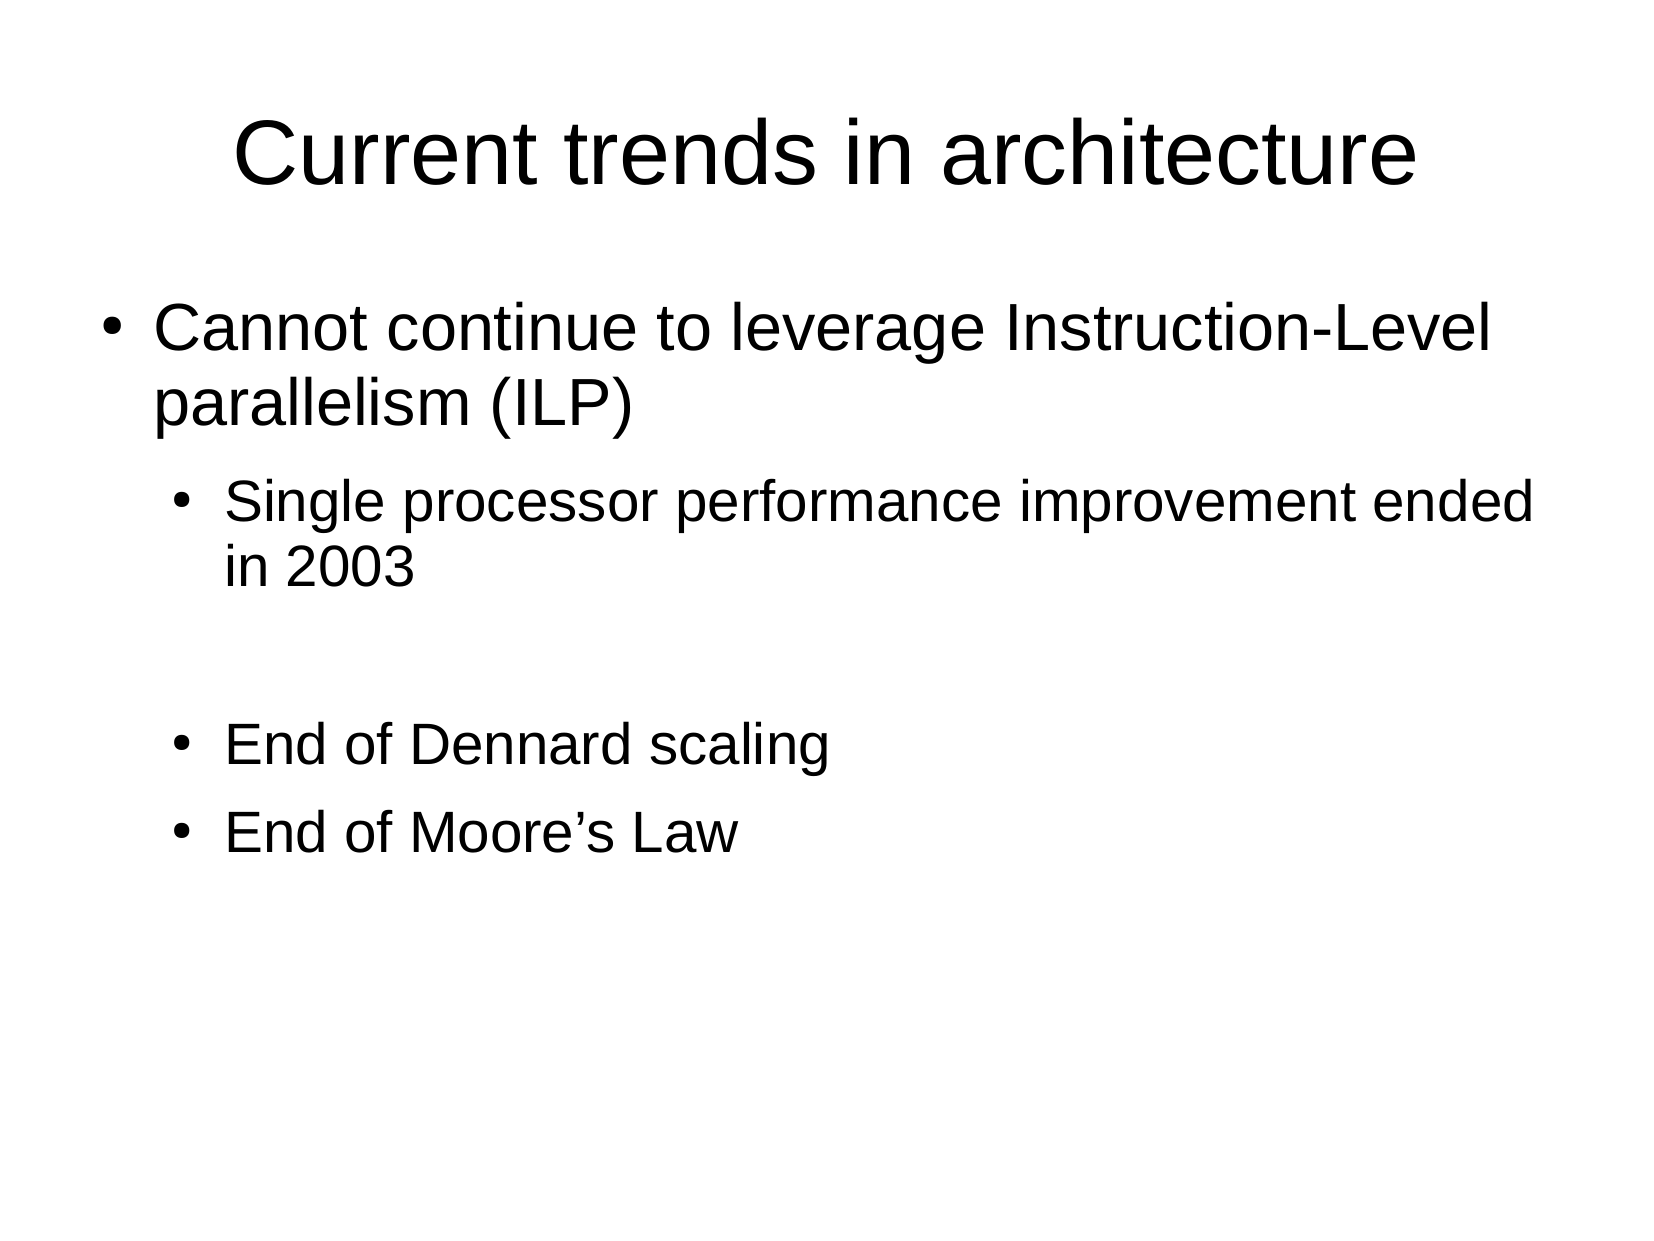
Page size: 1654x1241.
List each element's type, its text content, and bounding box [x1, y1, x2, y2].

title Current trends in architecture [82, 49, 1571, 257]
list Cannot continue to leverage Instruction-Level parallelism (ILP) Single processor performance improvement ended in 2003 End of Dennard scaling End of Moore’s Law [82, 290, 1571, 1010]
